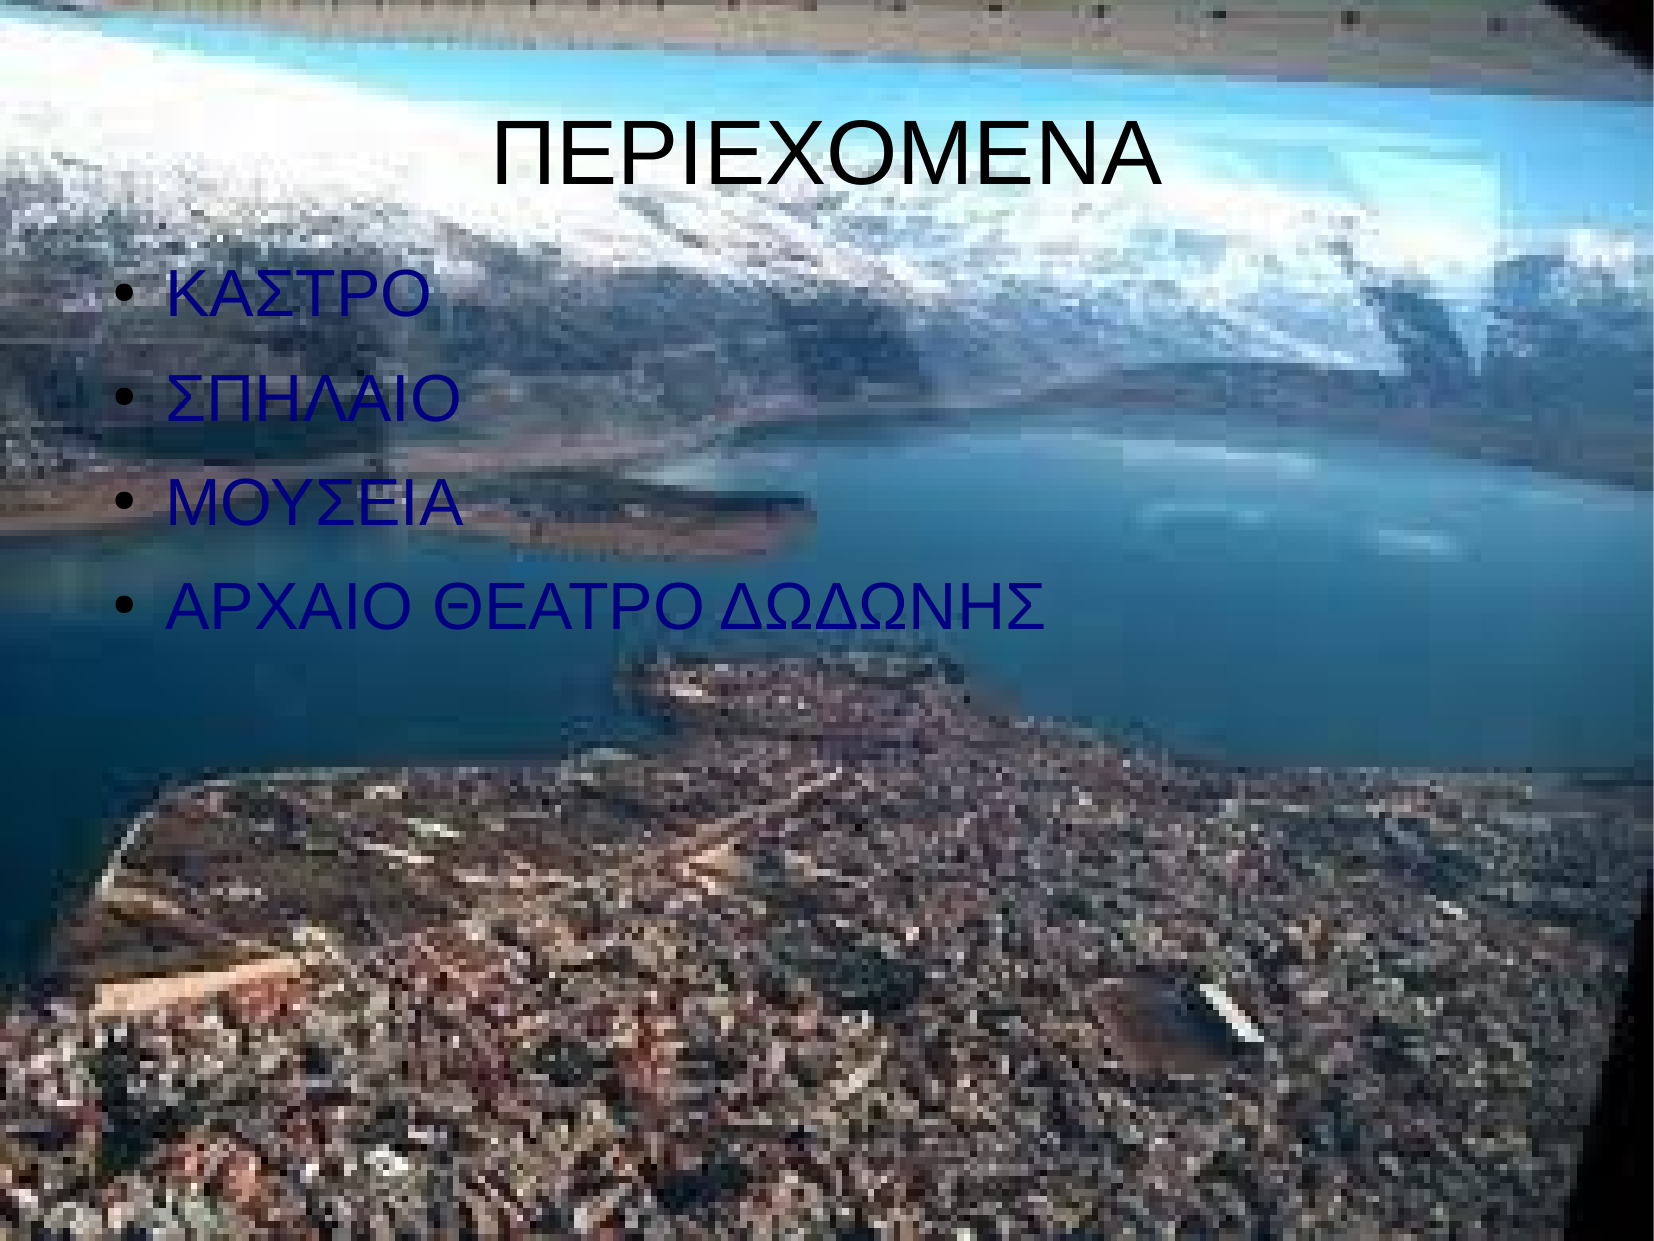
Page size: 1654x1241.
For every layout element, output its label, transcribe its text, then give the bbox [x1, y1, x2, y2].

picture [0, 0, 1654, 1241]
title ΠΕΡΙΕΧΟΜΕΝΑ [82, 49, 1571, 257]
list ΚΑΣΤΡΟ ΣΠΗΛΑΙΟ ΜΟΥΣΕΙΑ ΑΡΧΑΙΟ ΘΕΑΤΡΟ ΔΩΔΩΝΗΣ [94, 256, 1583, 976]
